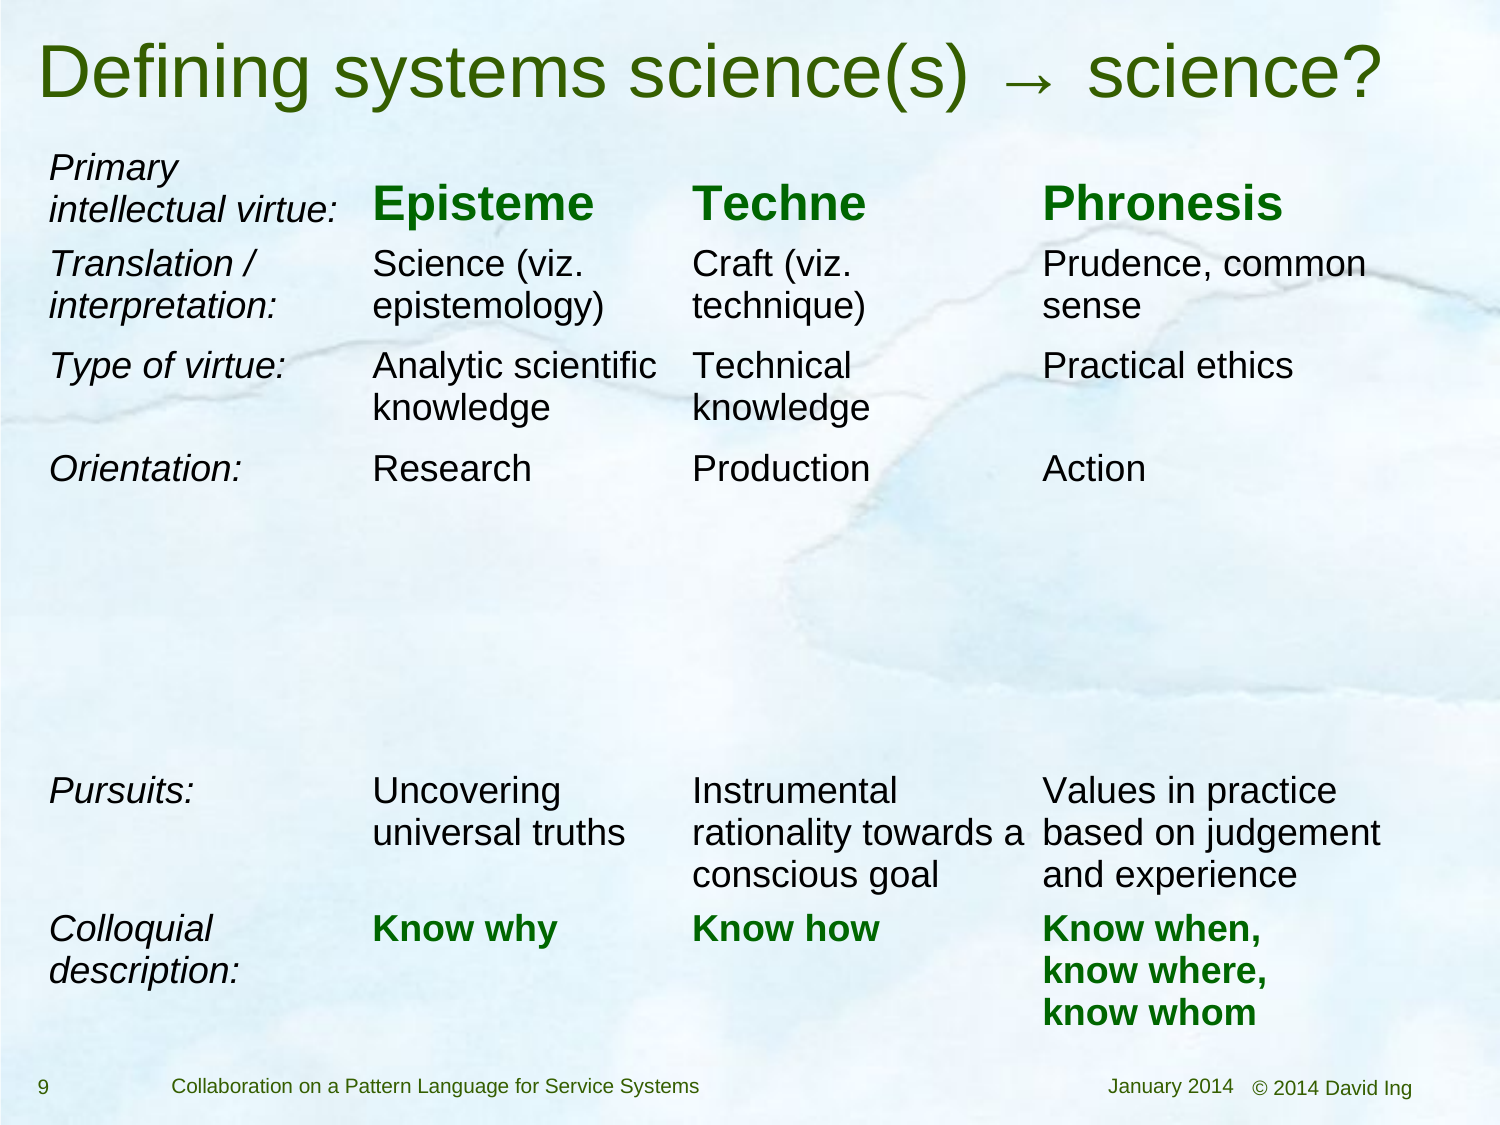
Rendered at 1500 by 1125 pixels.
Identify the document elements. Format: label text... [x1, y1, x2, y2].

table_cell [1036, 661, 1450, 764]
table_cell Know how [686, 901, 1036, 1039]
table_cell Colloquial description: [43, 901, 366, 1039]
table_cell [1036, 559, 1450, 661]
table_cell Craft (viz. technique) [686, 237, 1036, 339]
table_cell Research [366, 441, 686, 500]
table_cell [366, 661, 686, 764]
table_cell [366, 500, 686, 559]
table_cell Practical ethics [1036, 339, 1450, 441]
table_cell Analytic scientific knowledge [366, 339, 686, 441]
table_cell Values in practice based on judgement and experience [1036, 764, 1450, 901]
table_header Phronesis [1036, 135, 1450, 237]
table_cell Prudence, common sense [1036, 237, 1450, 339]
picture [0, 0, 1500, 1125]
table_cell [1036, 500, 1450, 559]
table_cell Know when, know where, know whom [1036, 901, 1450, 1039]
table_header Techne [686, 135, 1036, 237]
table_cell Action [1036, 441, 1450, 500]
table_cell Production [686, 441, 1036, 500]
table_cell [686, 559, 1036, 661]
table_cell [366, 559, 686, 661]
table_cell [43, 500, 366, 764]
table_header Primary intellectual virtue: [43, 135, 366, 237]
table_header Episteme [366, 135, 686, 237]
table_cell Instrumental rationality towards a conscious goal [686, 764, 1036, 901]
table_cell Science (viz. epistemology) [366, 237, 686, 339]
table_cell Orientation: [43, 441, 366, 500]
table_cell Pursuits: [43, 764, 366, 901]
table_cell Know why [366, 901, 686, 1039]
title Defining systems science(s) → science? [37, 37, 1463, 152]
table_cell Type of virtue: [43, 339, 366, 441]
table_cell Translation / interpretation: [43, 237, 366, 339]
table_cell Technical knowledge [686, 339, 1036, 441]
table_cell [686, 500, 1036, 559]
table_cell Uncovering universal truths [366, 764, 686, 901]
table_cell [686, 661, 1036, 764]
